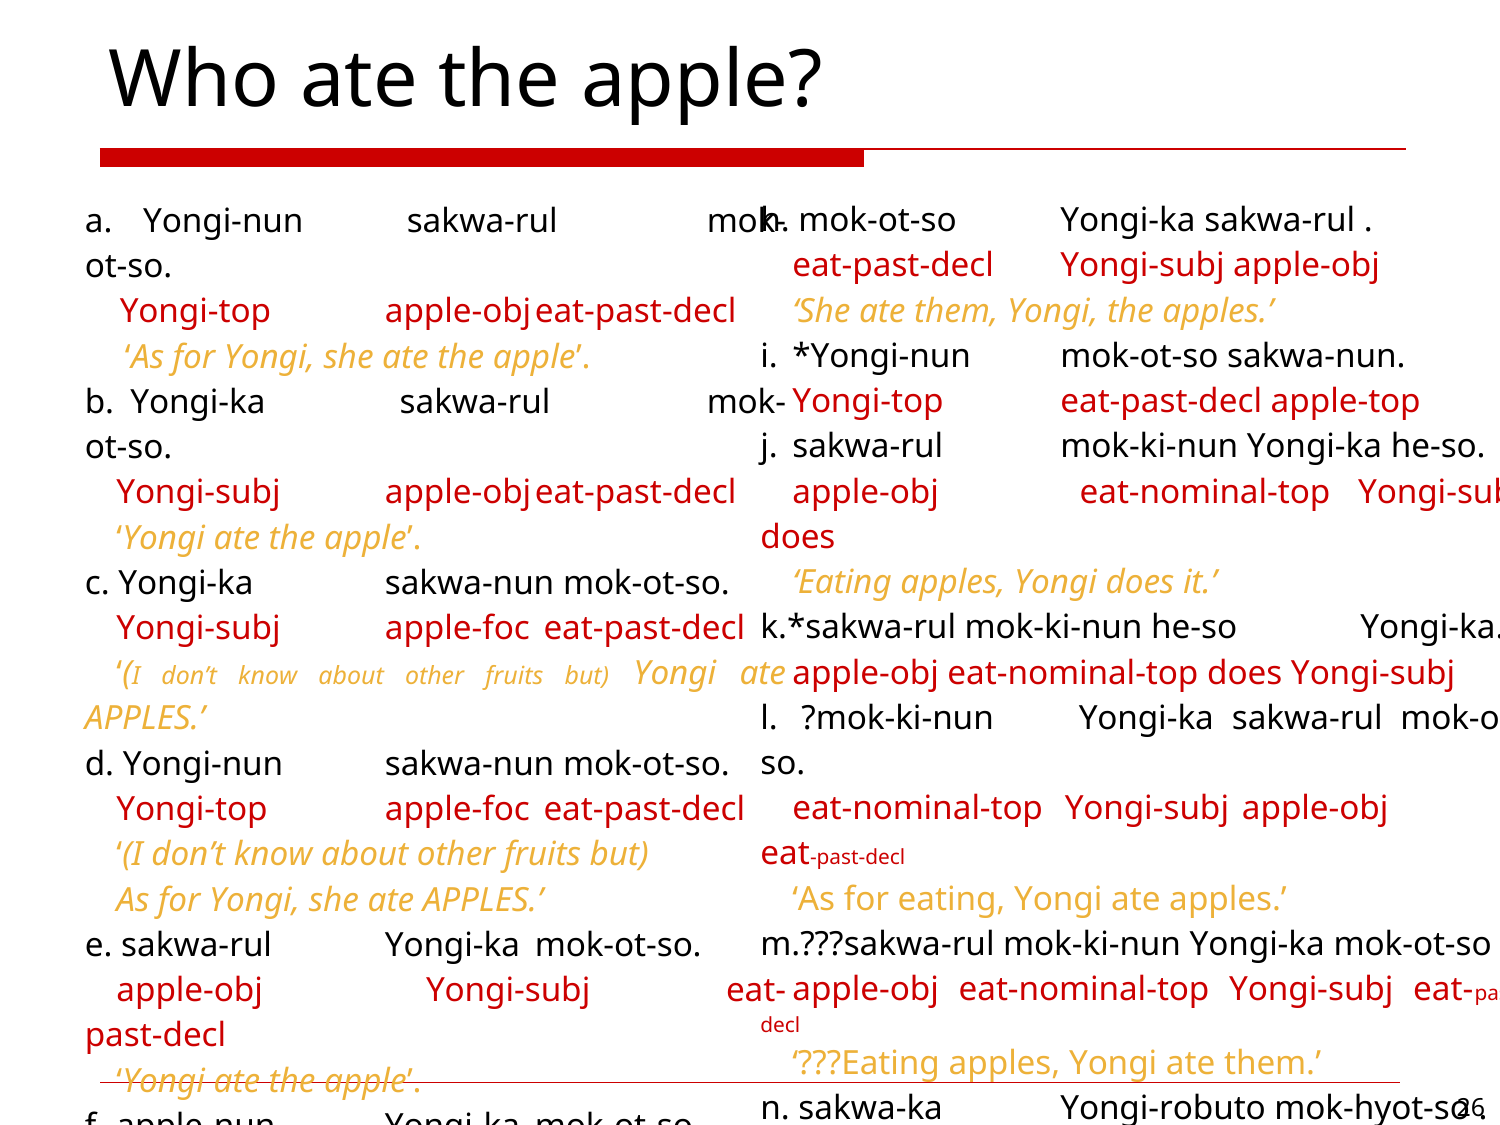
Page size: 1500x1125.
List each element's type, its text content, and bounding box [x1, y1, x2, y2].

text_box h. mok-ot-so Yongi-ka sakwa-rul . eat-past-decl Yongi-subj apple-obj ‘She ate them, Yongi, the apples.’ i. *Yongi-nun mok-ot-so sakwa-nun. Yongi-top eat-past-decl apple-top j. sakwa-rul mok-ki-nun Yongi-ka he-so. apple-obj eat-nominal-top Yongi-subj does ‘Eating apples, Yongi does it.’ k.*sakwa-rul mok-ki-nun he-so Yongi-ka. apple-obj eat-nominal-top does Yongi-subj l. ?mok-ki-nun Yongi-ka sakwa-rul mok-ot-so. eat-nominal-top Yongi-subj apple-obj eat-past-decl ‘As for eating, Yongi ate apples.’ m.???sakwa-rul mok-ki-nun Yongi-ka mok-ot-so apple-obj eat-nominal-top Yongi-subj eat-past-decl ‘???Eating apples, Yongi ate them.’ n. sakwa-ka Yongi-robuto mok-hyot-so . apple-subj Yongi-instr(by) eat-pass/past-decl ‘Apples were eaten by Yongi.’ o. Yongi sakwa mok-ot-so. Yongi apple eat-past-decl ‘Yongi ate the apple’. [745, 188, 1500, 1125]
title Who ate the apple? [94, 26, 1407, 138]
text_box a. Yongi-nun sakwa-rul mok-ot-so. Yongi-top apple-obj eat-past-decl ‘As for Yongi, she ate the apple’. b. Yongi-ka sakwa-rul mok-ot-so. Yongi-subj apple-obj eat-past-decl ‘Yongi ate the apple’. c. Yongi-ka sakwa-nun mok-ot-so. Yongi-subj apple-foc eat-past-decl ‘(I don’t know about other fruits but) Yongi ate APPLES.’ d. Yongi-nun sakwa-nun mok-ot-so. Yongi-top apple-foc eat-past-decl ‘(I don’t know about other fruits but) As for Yongi, she ate APPLES.’ e. sakwa-rul Yongi-ka mok-ot-so. apple-obj Yongi-subj eat-past-decl ‘Yongi ate the apple’. f. apple-nun Yongi-ka mok-ot-so. apple-top Yongi-subj eat-past-decl ‘As for the apples, Yongi ate them g. sakwa-rul mok-ot-so Yongi-ka. apple-obj eat-past-decl Yongi-subj ‘She ate the apples, Yongi.’ [70, 189, 745, 1125]
